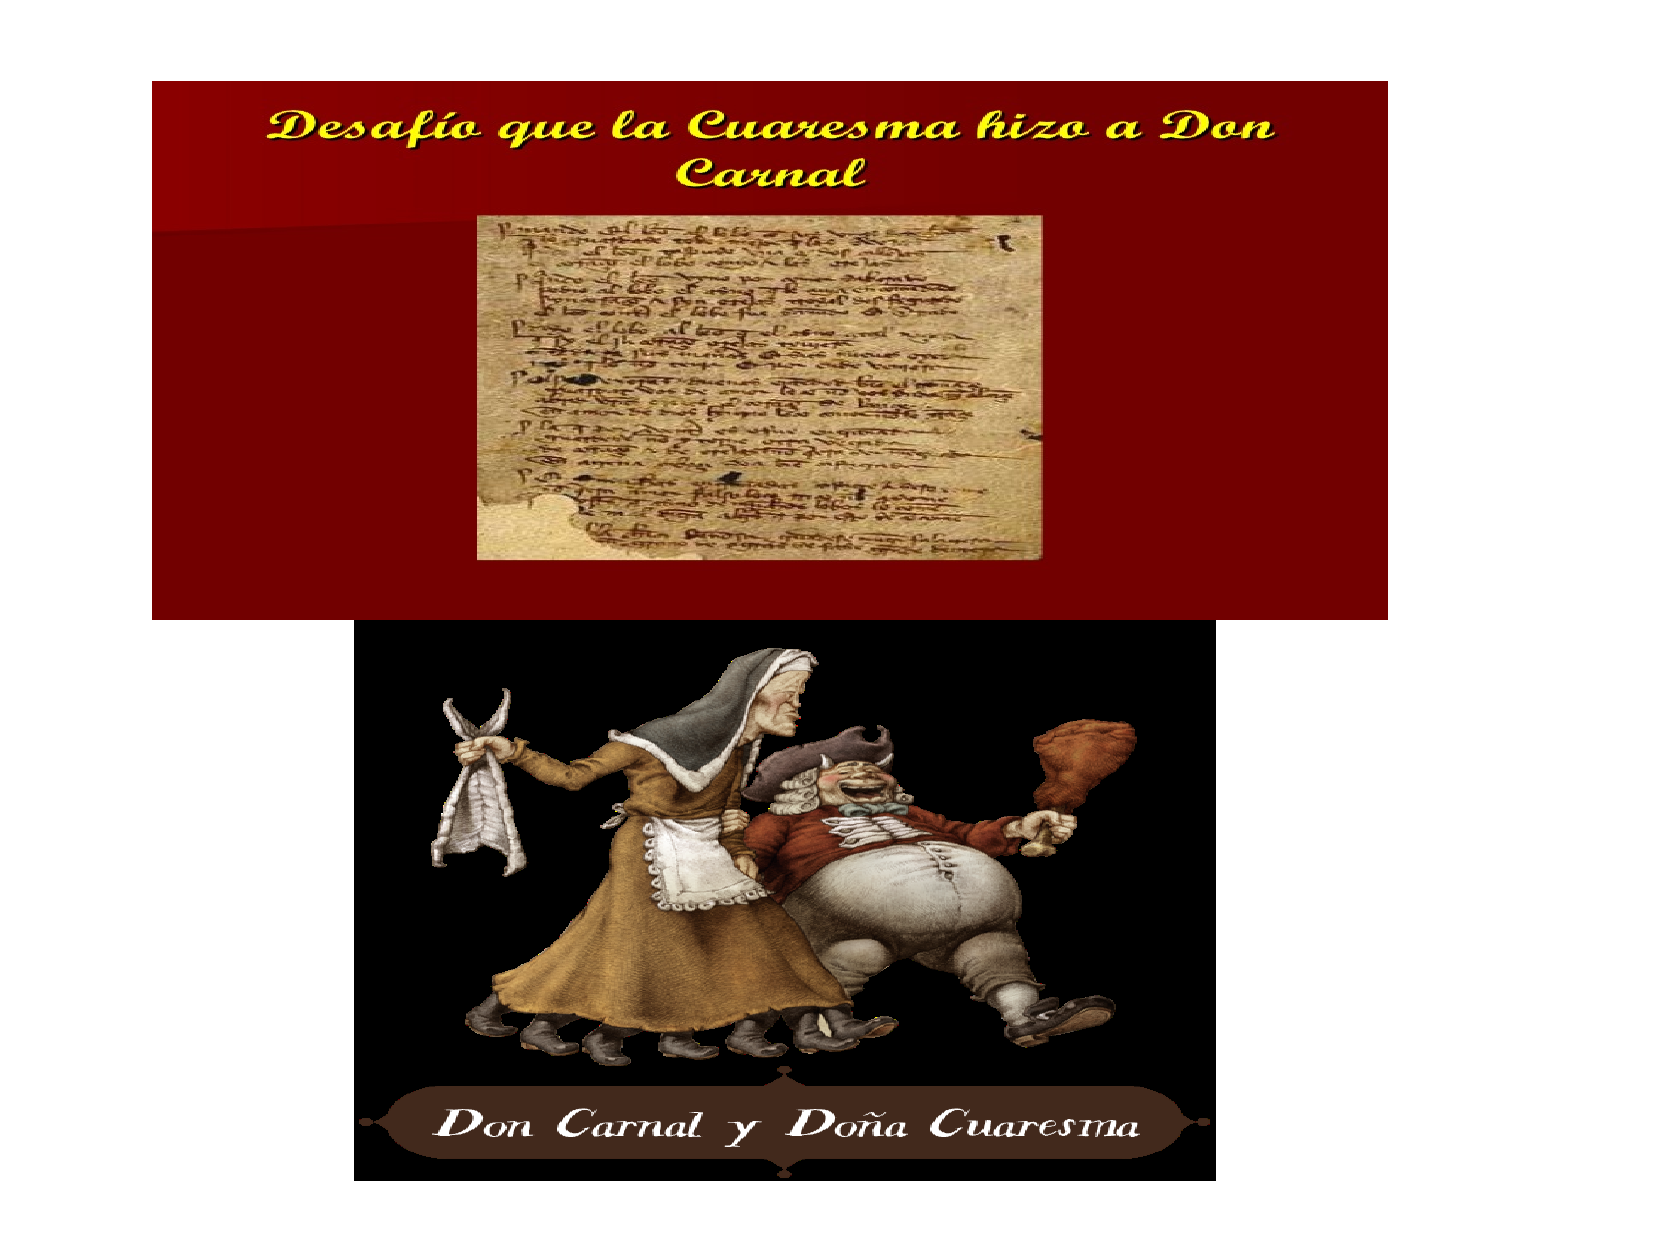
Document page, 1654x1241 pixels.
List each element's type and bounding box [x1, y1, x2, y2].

picture [152, 81, 1388, 1181]
